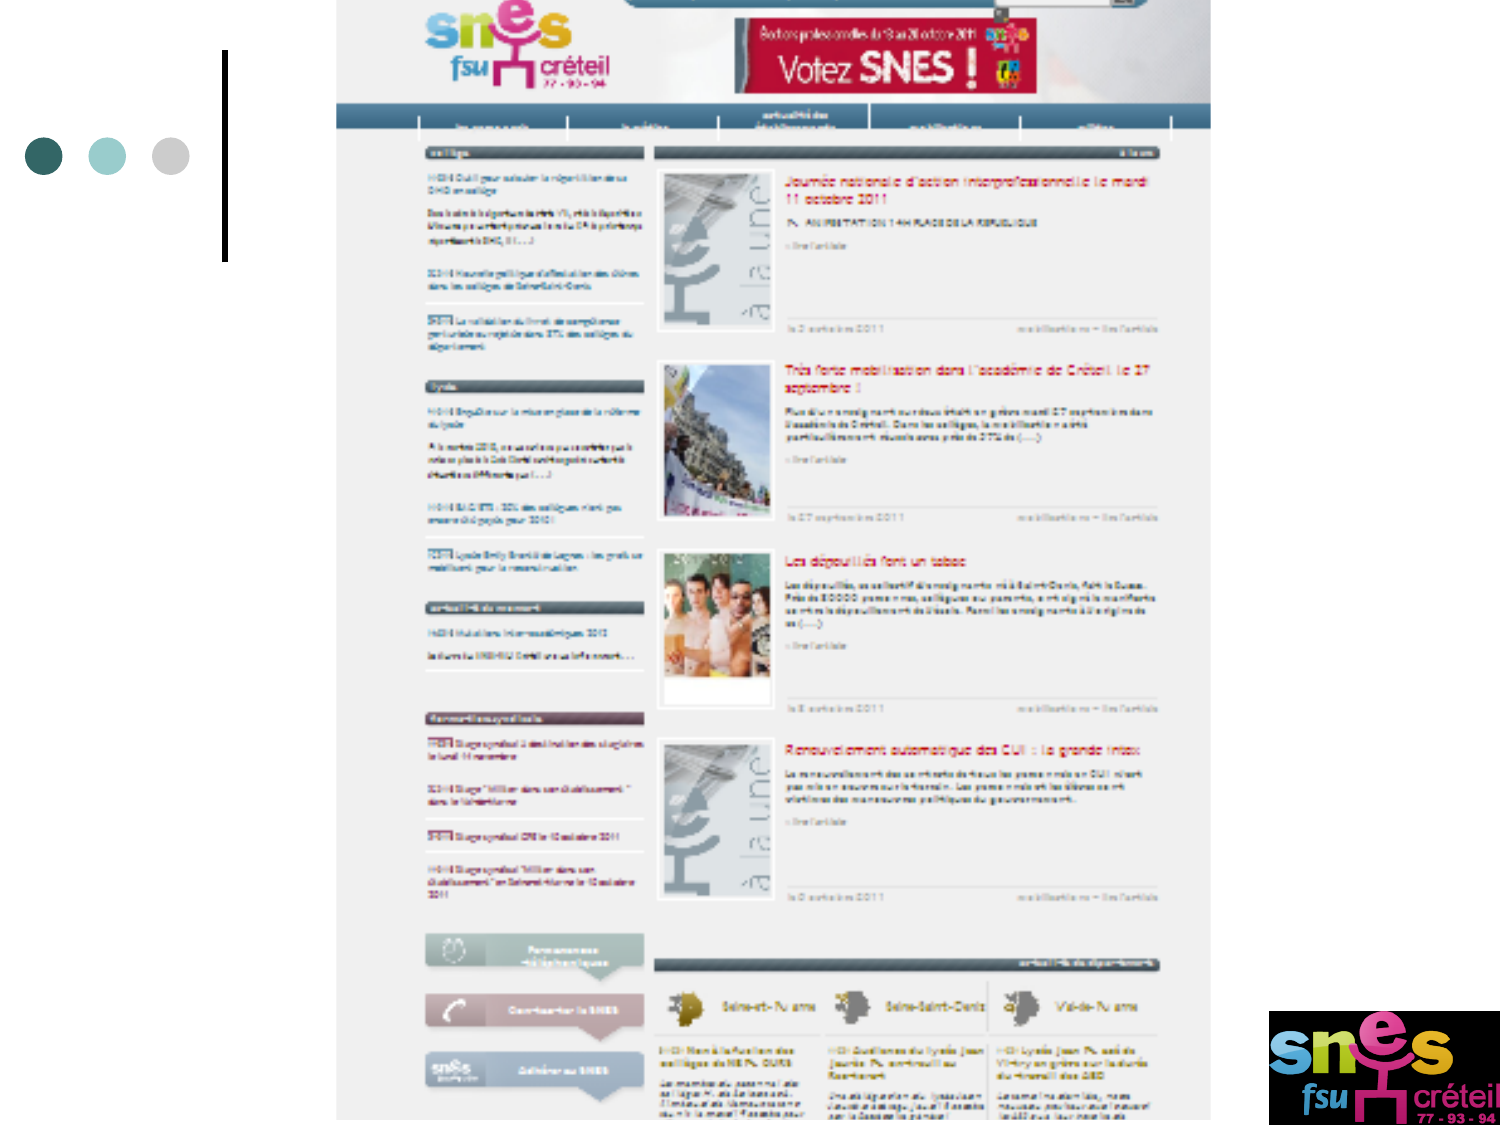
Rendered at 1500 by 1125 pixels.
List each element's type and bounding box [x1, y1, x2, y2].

picture [1269, 1011, 1500, 1125]
picture [336, 0, 1211, 1120]
